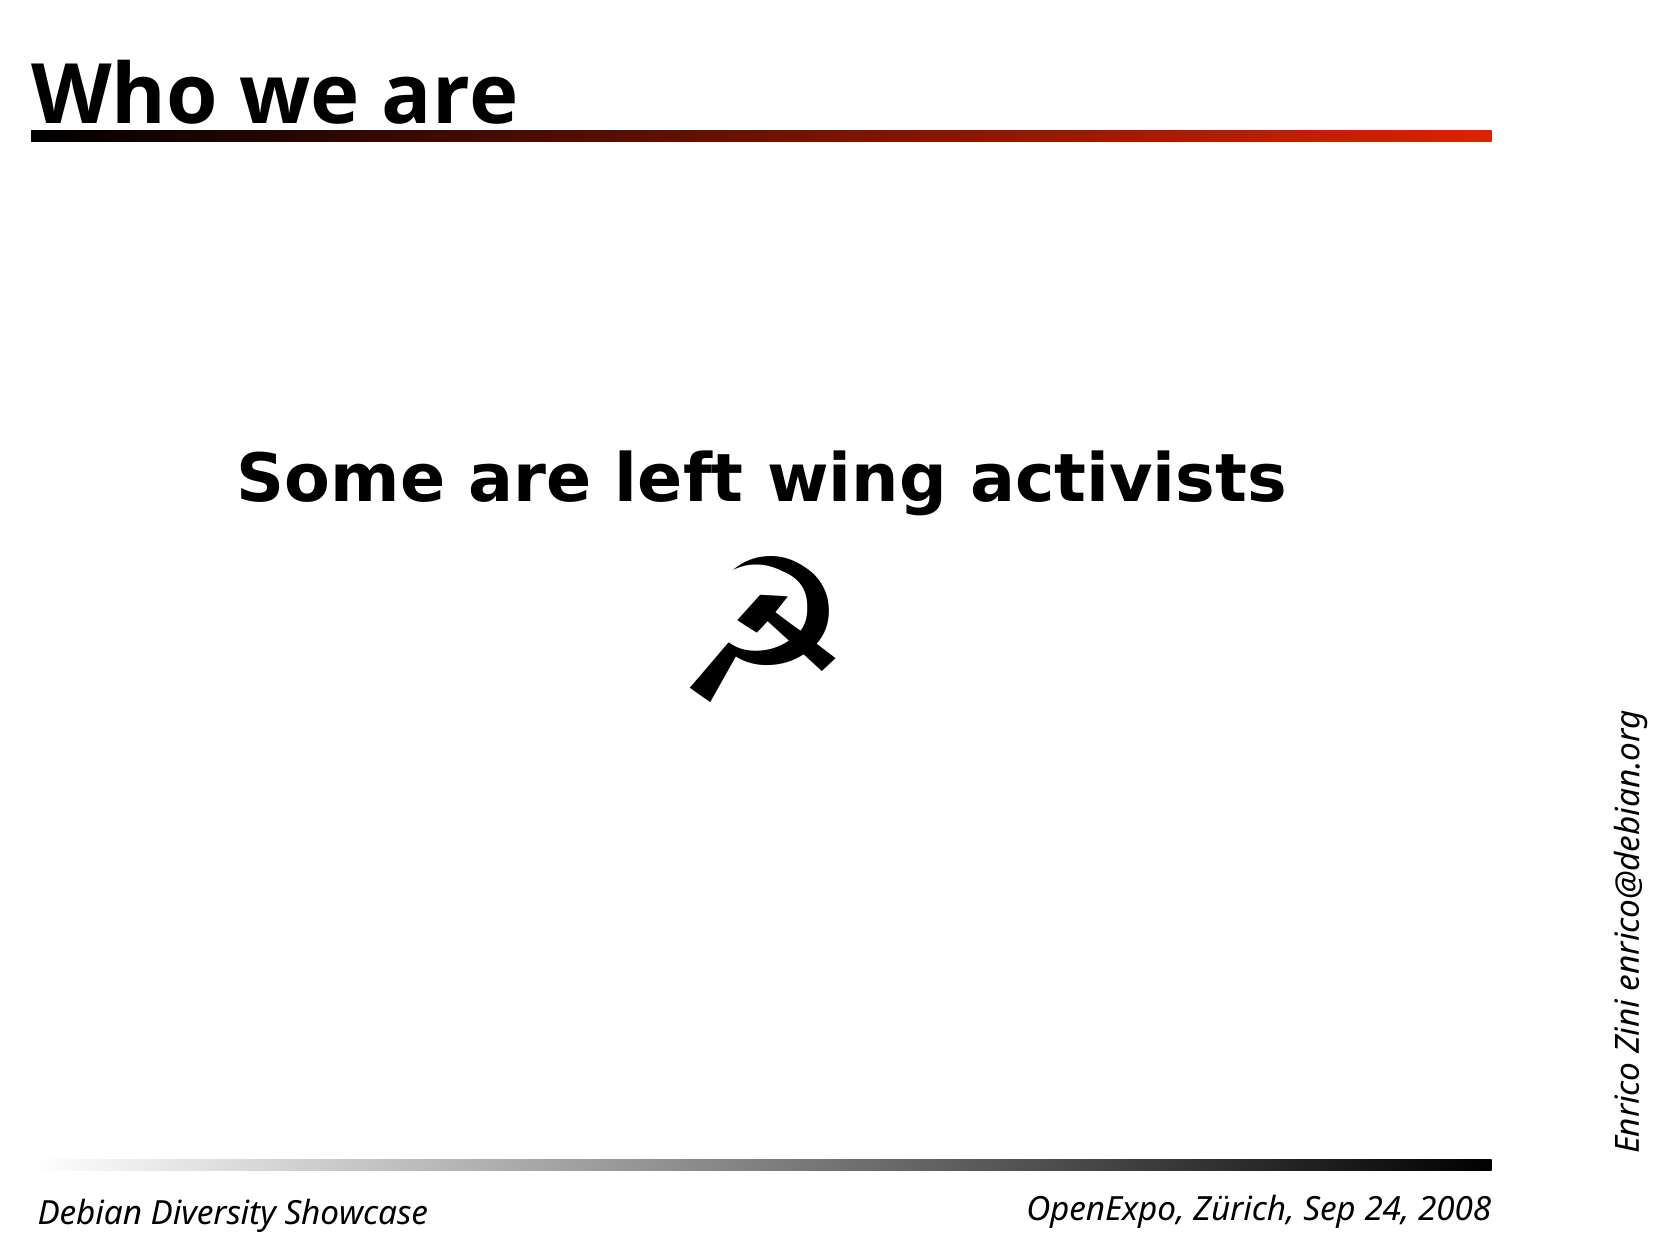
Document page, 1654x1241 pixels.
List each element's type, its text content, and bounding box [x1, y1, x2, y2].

text_box Who we are [31, 34, 1438, 168]
text_box Some are left wing activists ☭ [30, 439, 1495, 750]
